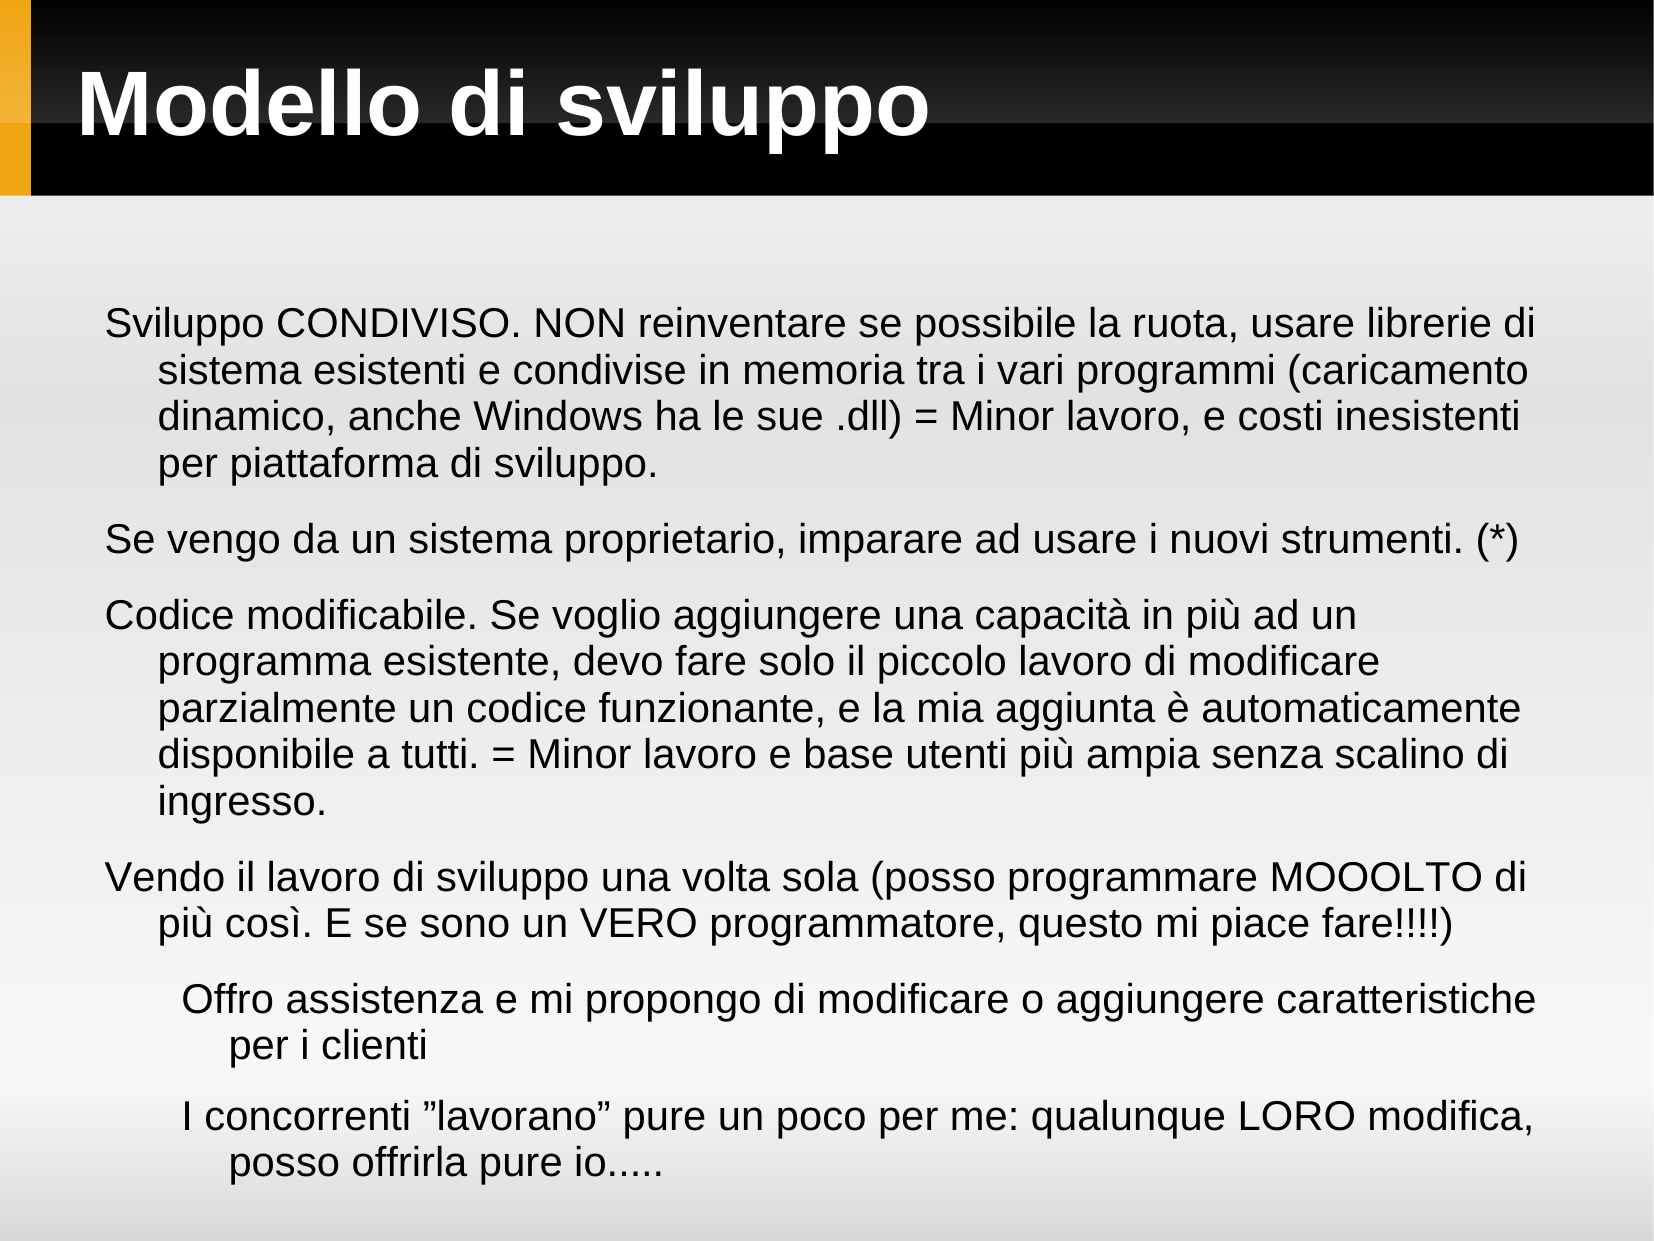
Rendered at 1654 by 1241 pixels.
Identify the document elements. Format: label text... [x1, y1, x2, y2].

list Sviluppo CONDIVISO. NON reinventare se possibile la ruota, usare librerie di sistema esistenti e condivise in memoria tra i vari programmi (caricamento dinamico, anche Windows ha le sue .dll) = Minor lavoro, e costi inesistenti per piattaforma di sviluppo. Se vengo da un sistema proprietario, imparare ad usare i nuovi strumenti. (*) Codice modificabile. Se voglio aggiungere una capacità in più ad un programma esistente, devo fare solo il piccolo lavoro di modificare parzialmente un codice funzionante, e la mia aggiunta è automaticamente disponibile a tutti. = Minor lavoro e base utenti più ampia senza scalino di ingresso. Vendo il lavoro di sviluppo una volta sola (posso programmare MOOOLTO di più così. E se sono un VERO programmatore, questo mi piace fare!!!!) Offro assistenza e mi propongo di modificare o aggiungere caratteristiche per i clienti I concorrenti ”lavorano” pure un poco per me: qualunque LORO modifica, posso offrirla pure io..... [86, 300, 1576, 1186]
title Modello di sviluppo [76, 7, 1565, 200]
picture [0, 0, 1654, 1241]
